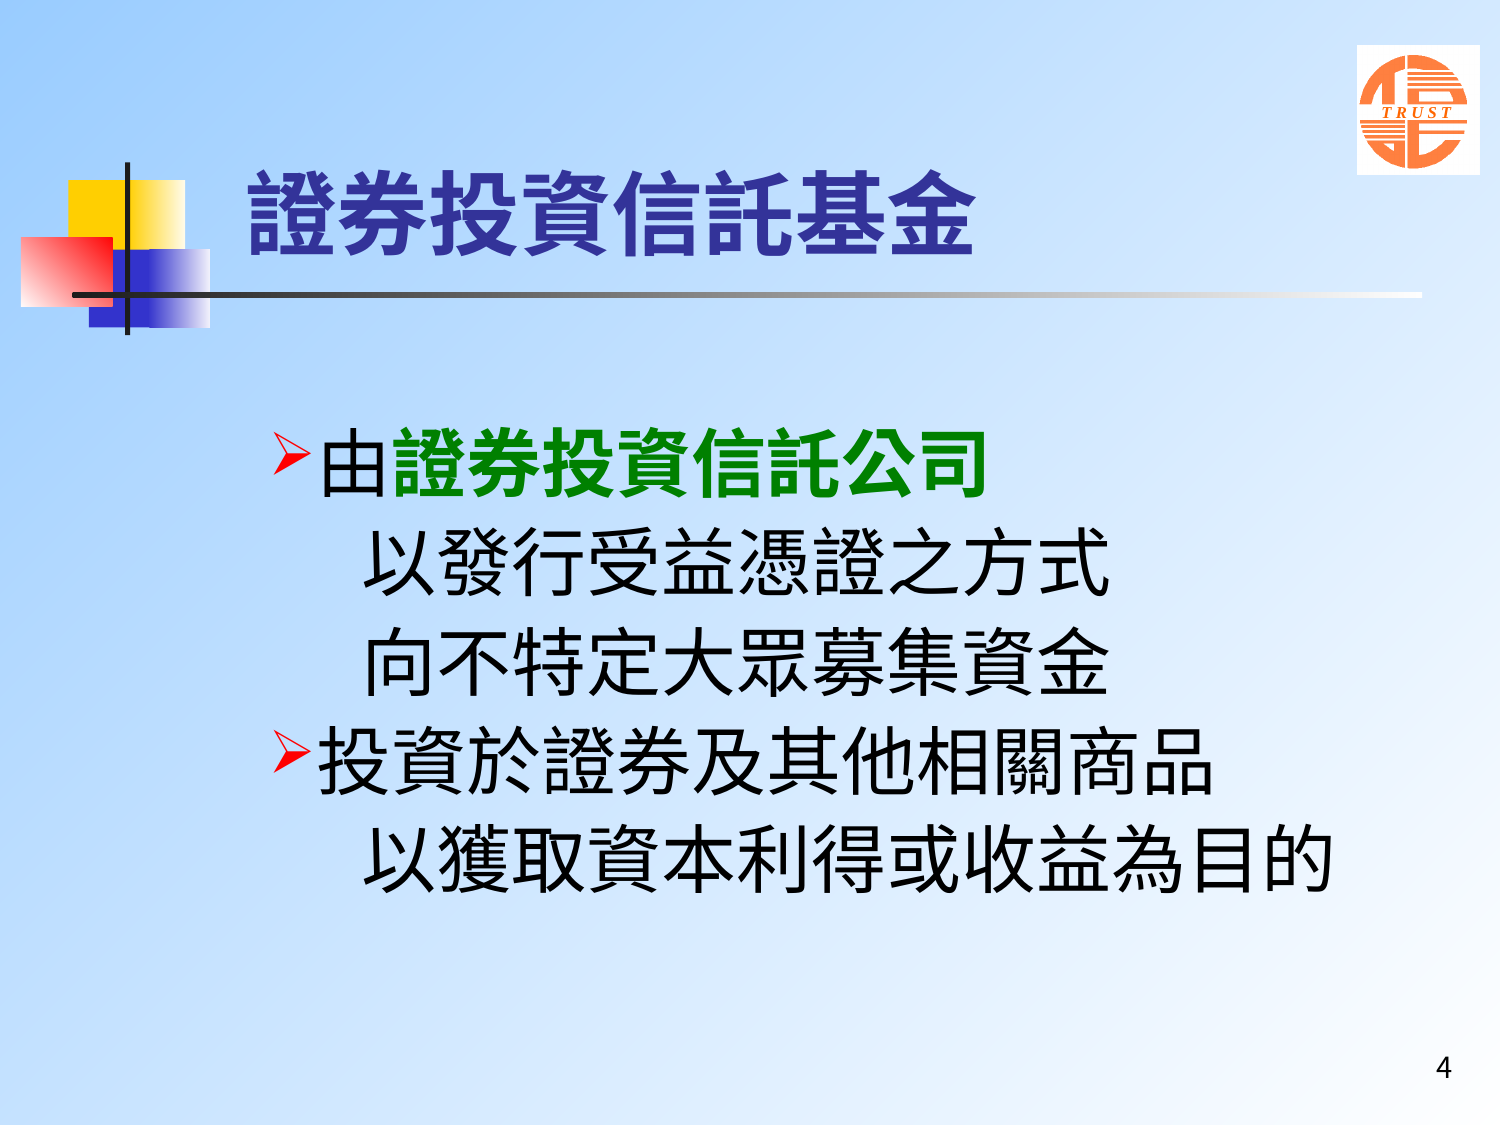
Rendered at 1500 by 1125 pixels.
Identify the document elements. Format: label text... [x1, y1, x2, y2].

text_box T R U S T [1362, 96, 1470, 127]
text_box 由證券投資信託公司 以發行受益憑證之方式 向不特定大眾募集資金 投資於證券及其他相關商品 以獲取資本利得或收益為目的 [253, 408, 1377, 911]
title 證券投資信託基金 [230, 137, 1500, 275]
chart [1357, 45, 1480, 175]
